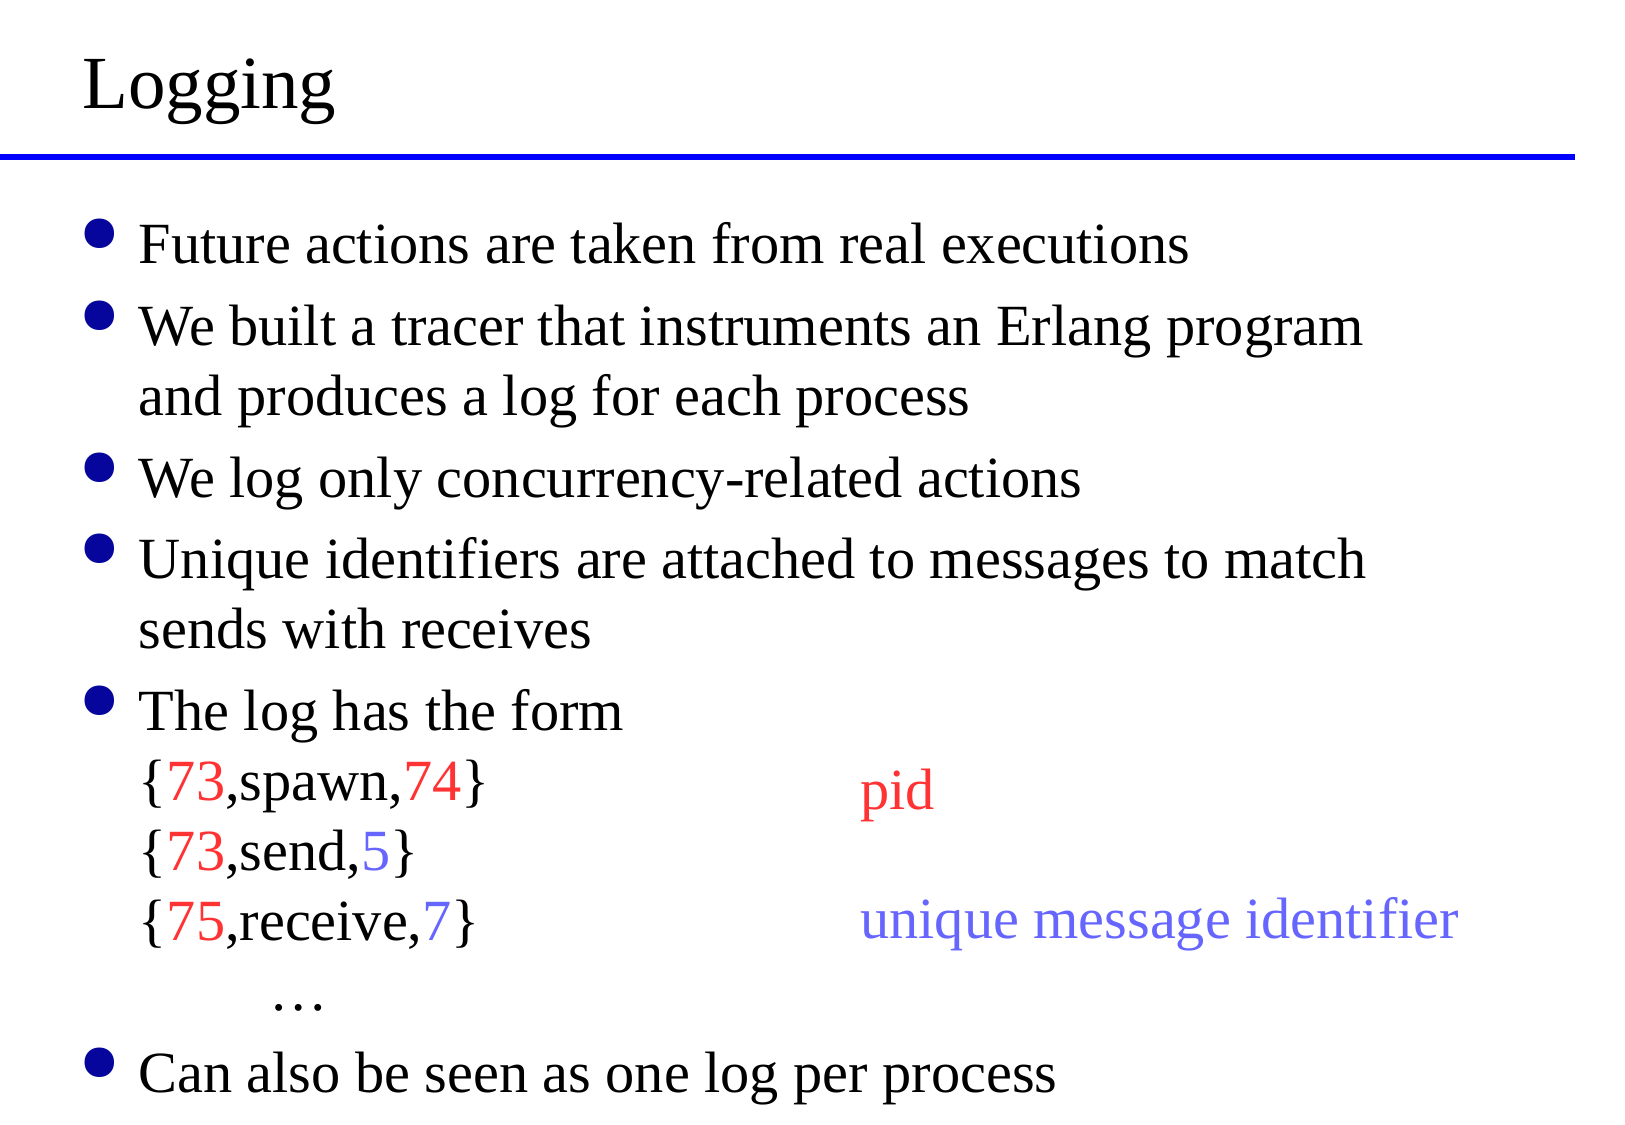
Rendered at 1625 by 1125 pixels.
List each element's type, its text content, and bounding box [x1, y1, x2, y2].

list Future actions are taken from real executions We built a tracer that instruments an Erlang program and produces a log for each process We log only concurrency-related actions Unique identifiers are attached to messages to match sends with receives The log has the form {73,spawn,74} {73,send,5} {75,receive,7} … Can also be seen as one log per process [67, 198, 1478, 1061]
text_box pid unique message identifier [845, 750, 1536, 987]
title Logging [67, 27, 1544, 131]
